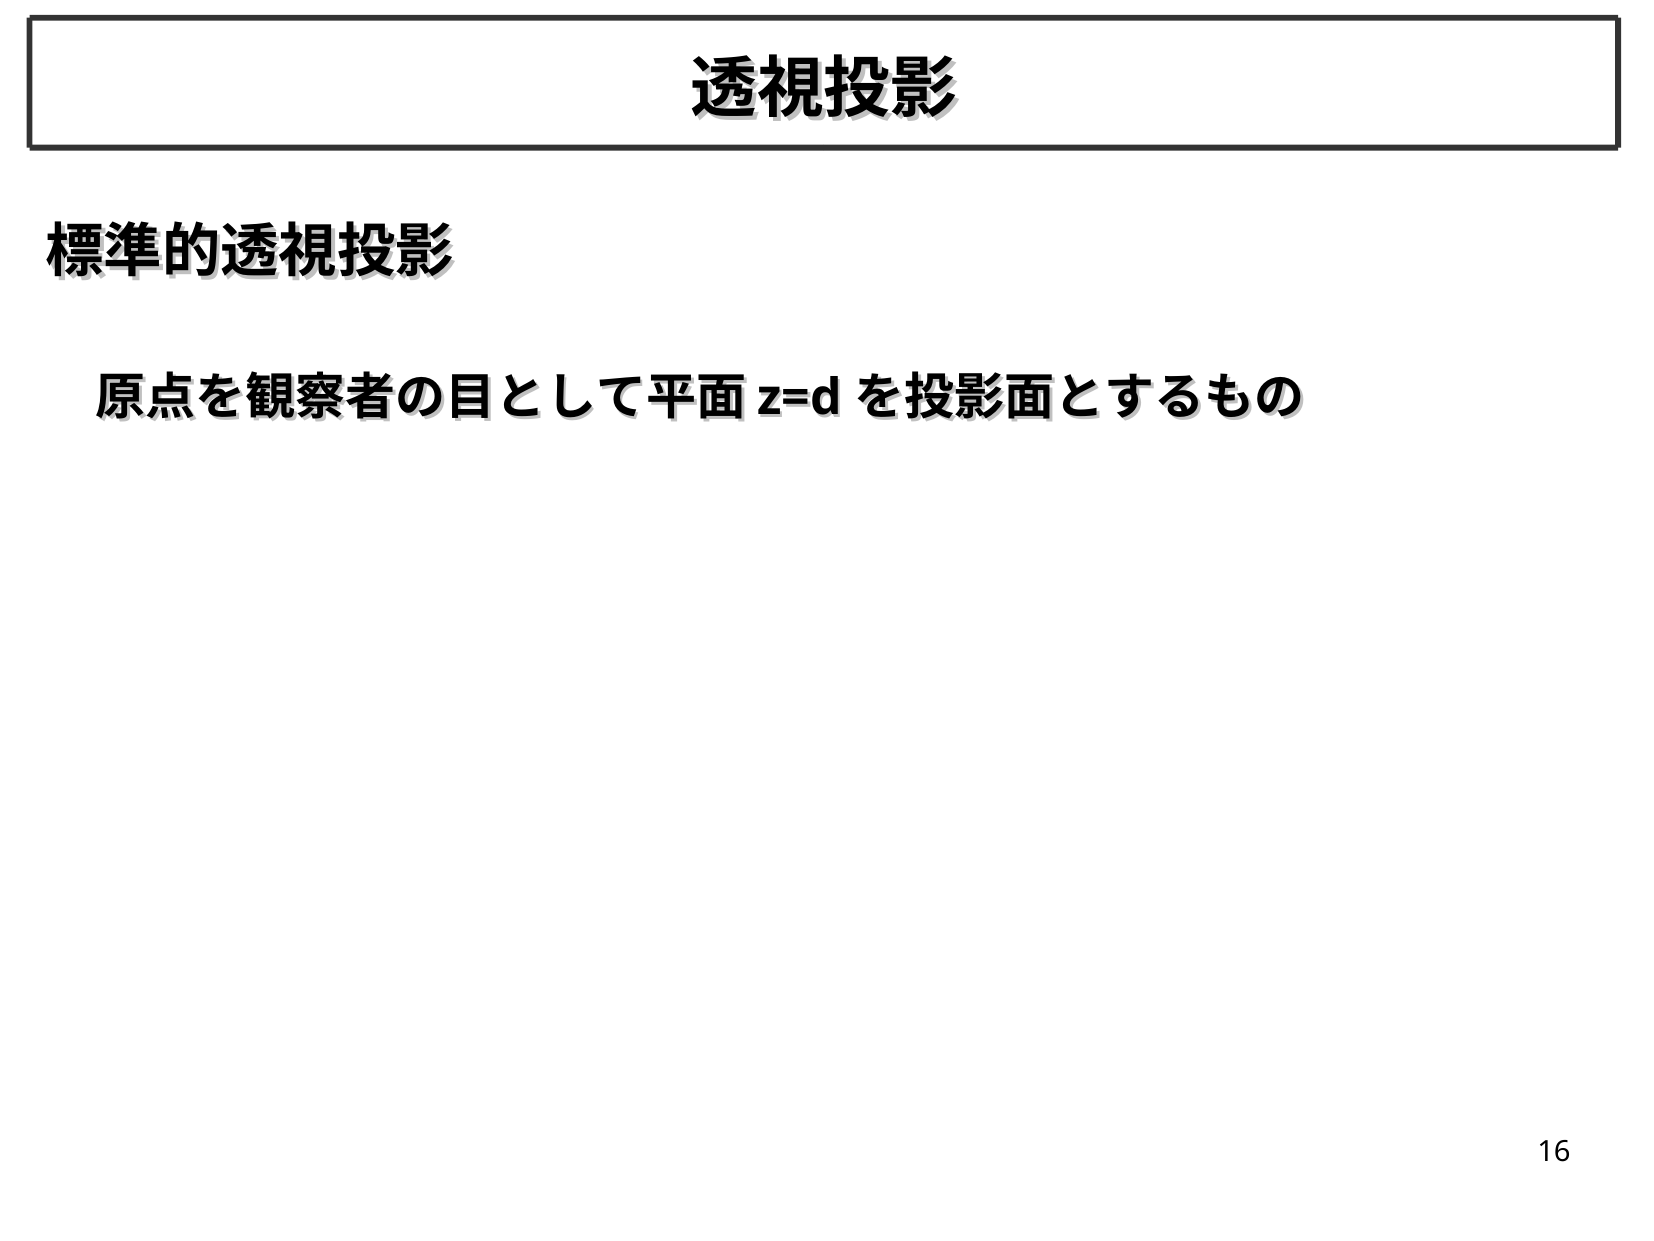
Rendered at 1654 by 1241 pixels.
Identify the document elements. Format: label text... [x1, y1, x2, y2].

text_box 標準的透視投影 原点を観察者の目として平面 z=d を投影面とするもの [31, 197, 1182, 383]
text_box 透視投影 [29, 17, 1619, 148]
